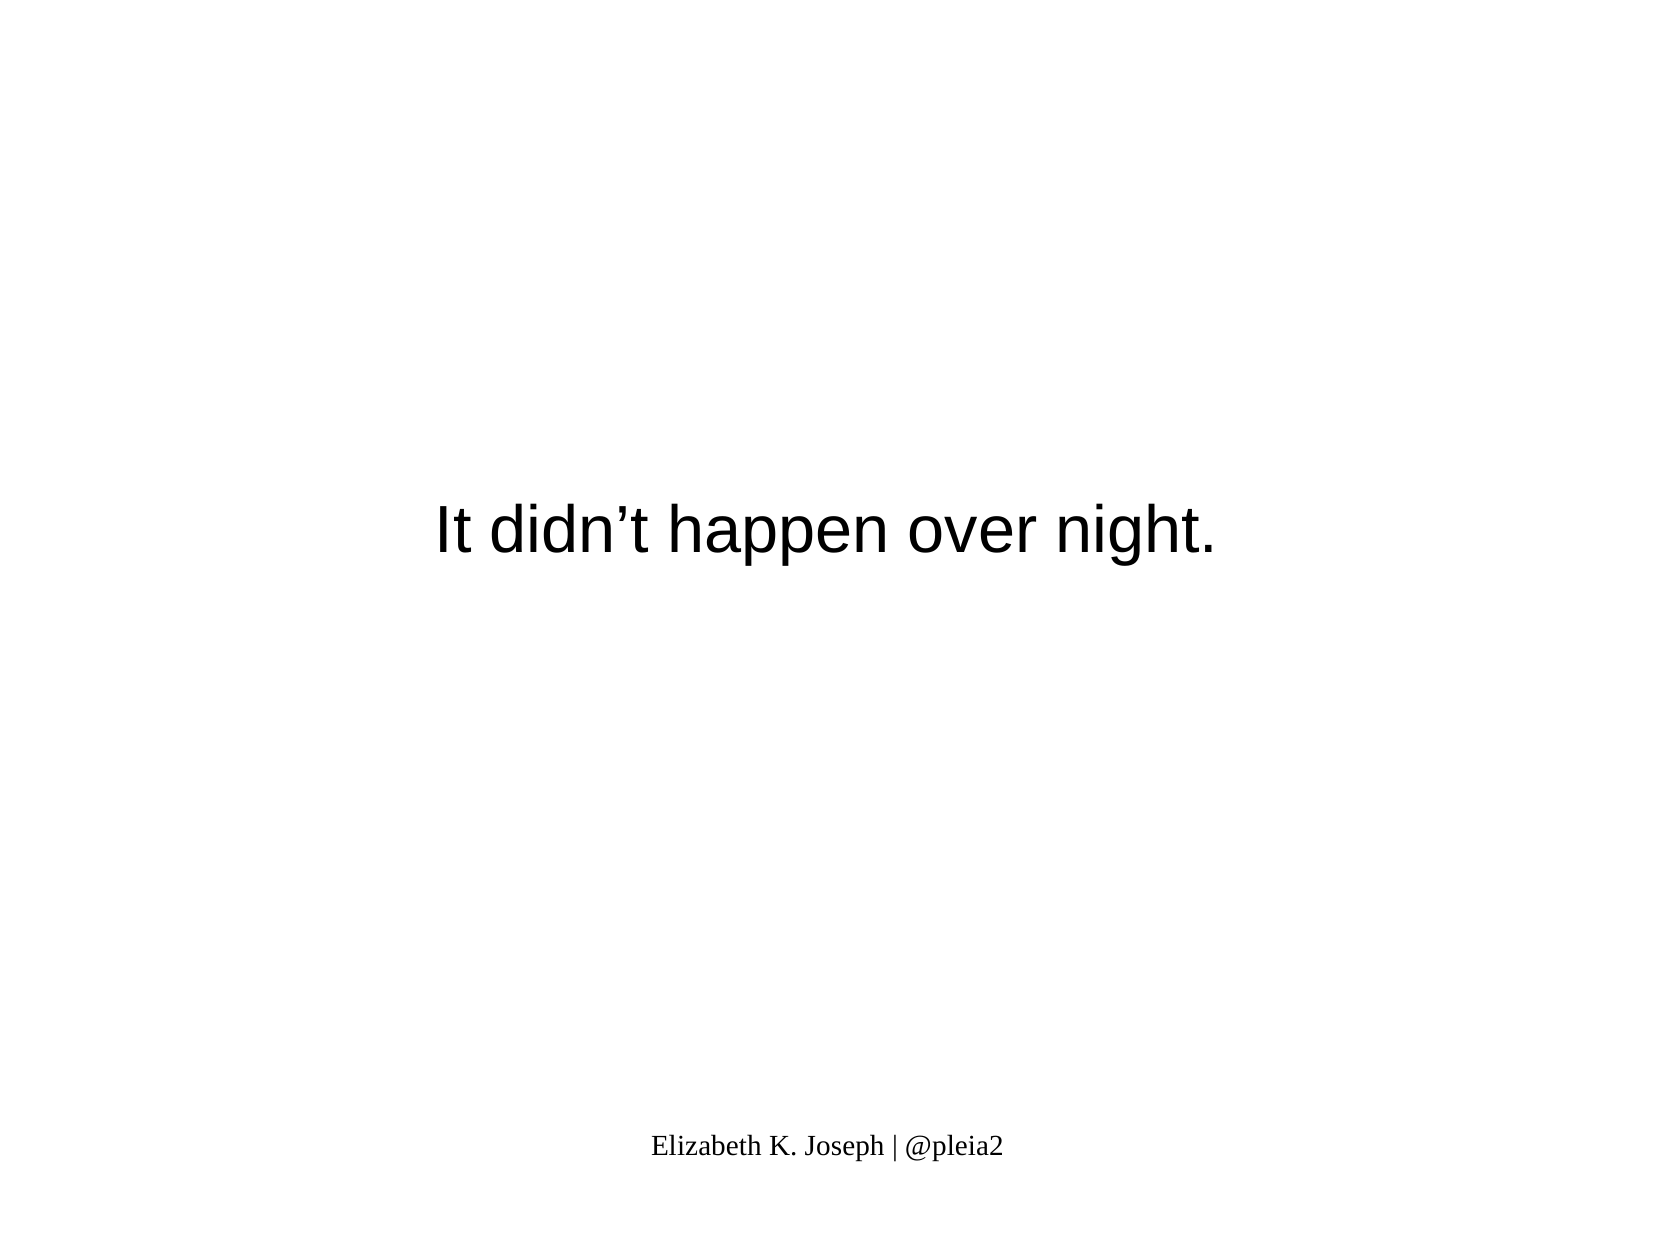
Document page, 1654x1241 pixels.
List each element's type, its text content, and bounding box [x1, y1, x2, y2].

subtitle It didn’t happen over night. [82, 49, 1571, 1010]
